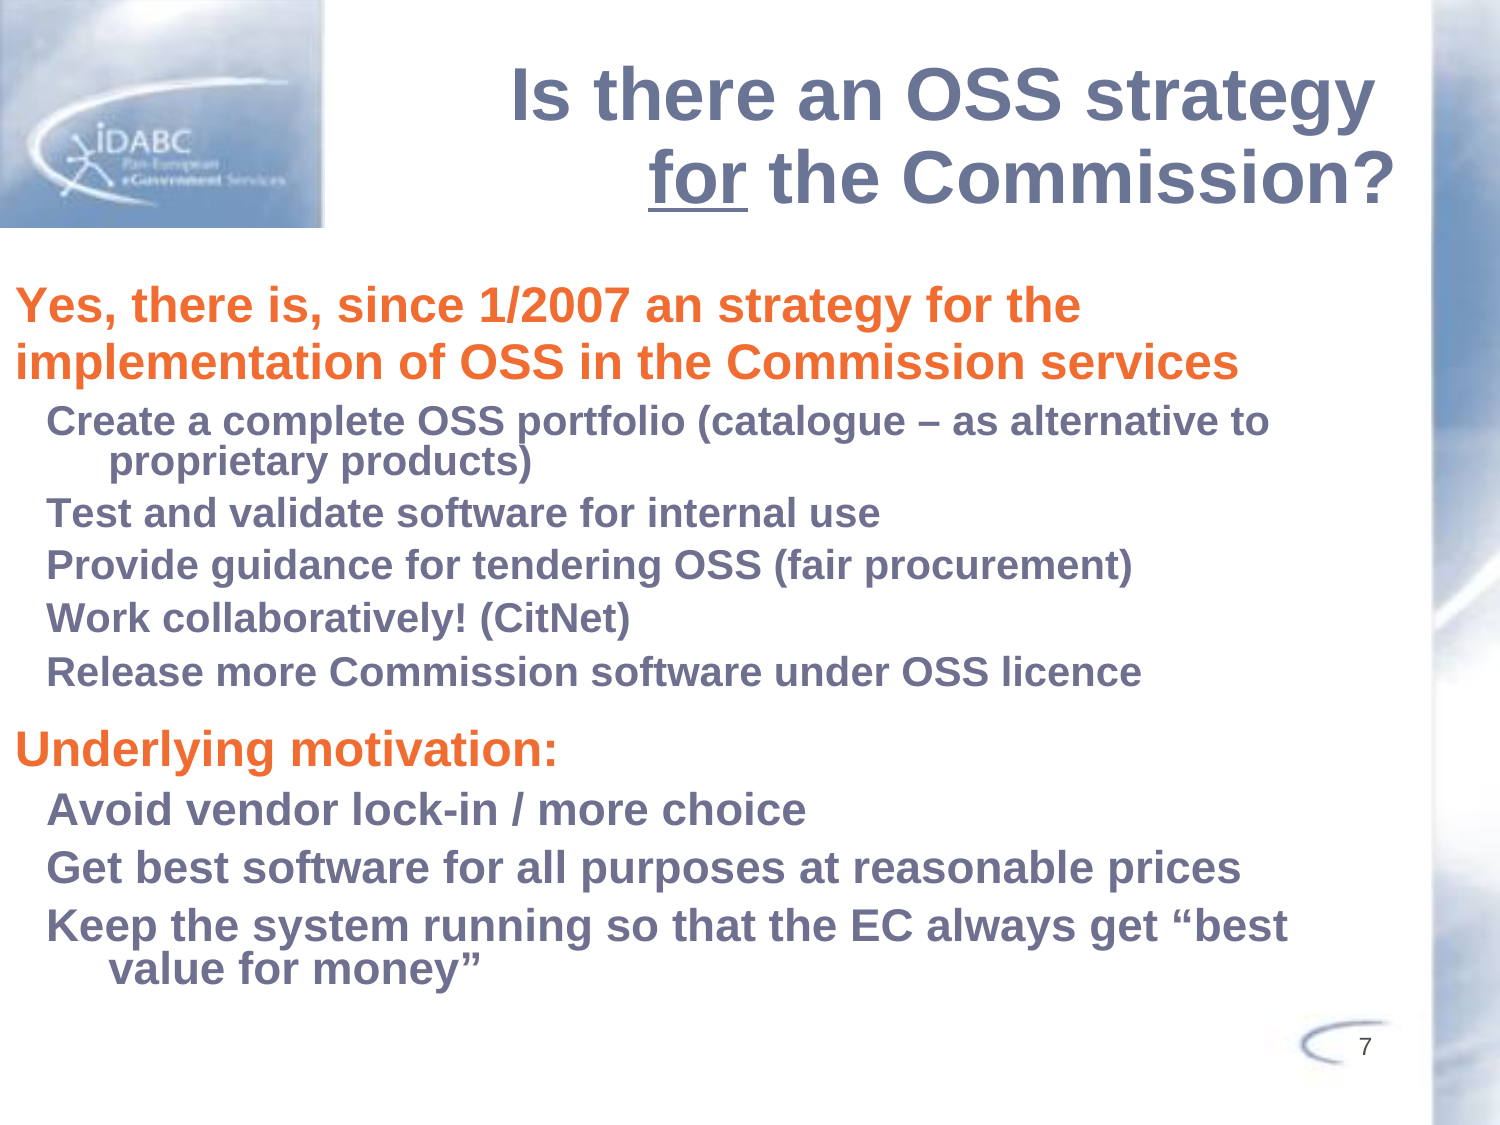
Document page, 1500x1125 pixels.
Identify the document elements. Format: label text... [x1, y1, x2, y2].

text_box Yes, there is, since 1/2007 an strategy for the implementation of OSS in the Commission services Create a complete OSS portfolio (catalogue – as alternative to proprietary products) Test and validate software for internal use Provide guidance for tendering OSS (fair procurement) Work collaboratively! (CitNet) Release more Commission software under OSS licence Underlying motivation: Avoid vendor lock-in / more choice Get best software for all purposes at reasonable prices Keep the system running so that the EC always get “best value for money” [0, 274, 1329, 1125]
title Is there an OSS strategy for the Commission? [225, 38, 1413, 234]
